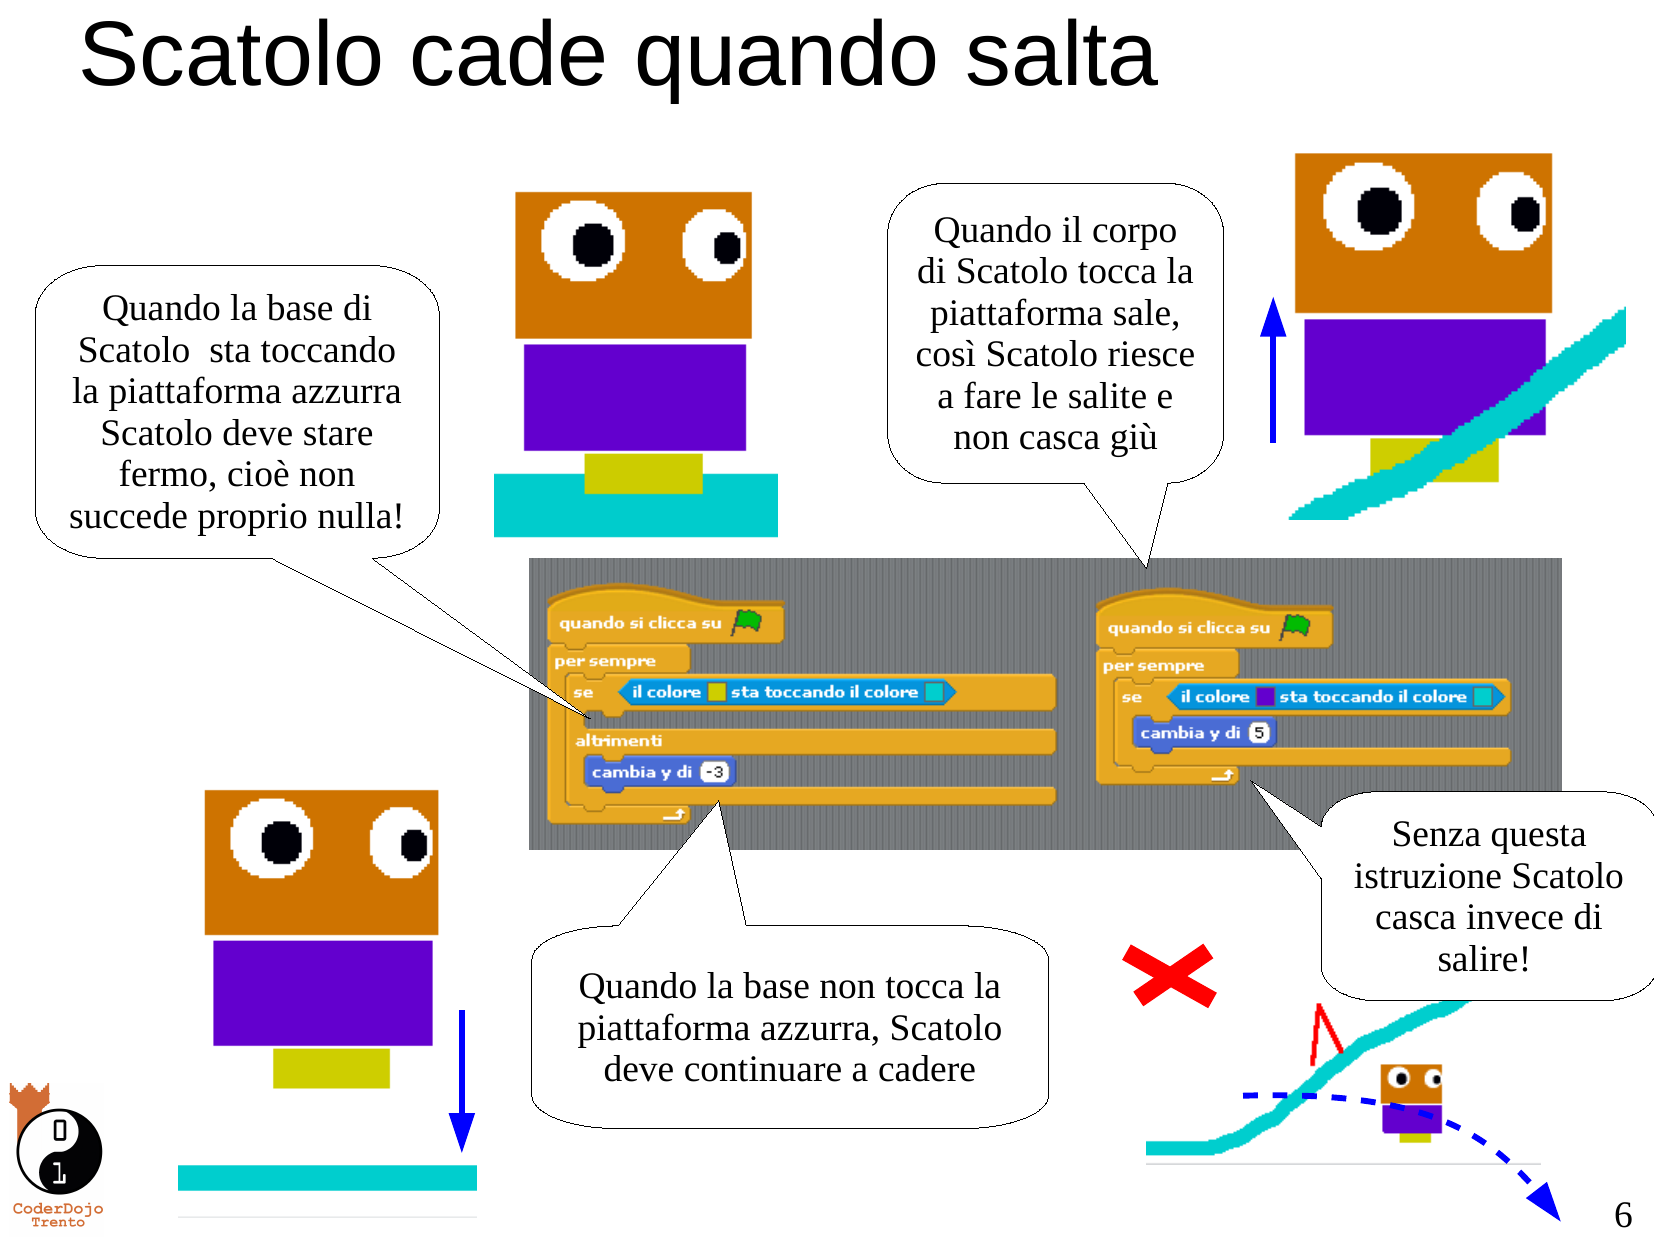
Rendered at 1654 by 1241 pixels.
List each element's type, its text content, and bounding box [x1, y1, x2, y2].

text_box Quando la base non tocca la piattaforma azzurra, Scatolo deve continuare a cadere [531, 800, 1049, 1129]
text_box Quando il corpo di Scatolo tocca la piattaforma sale, così Scatolo riesce a fare le salite e non casca giù [887, 183, 1224, 569]
title Scatolo cade quando salta [52, 0, 1187, 129]
picture [1239, 116, 1626, 520]
picture [178, 769, 477, 1218]
picture [1152, 955, 1185, 965]
picture [9, 1083, 104, 1237]
picture [1146, 955, 1541, 1165]
picture [494, 175, 1562, 850]
text_box 6 [1599, 1186, 1650, 1241]
text_box Senza questa istruzione Scatolo casca invece di salire! [1250, 780, 1654, 1001]
text_box Quando la base di Scatolo sta toccando la piattaforma azzurra Scatolo deve stare fermo, cioè non succede proprio nulla! [35, 265, 591, 719]
picture [1146, 974, 1152, 982]
